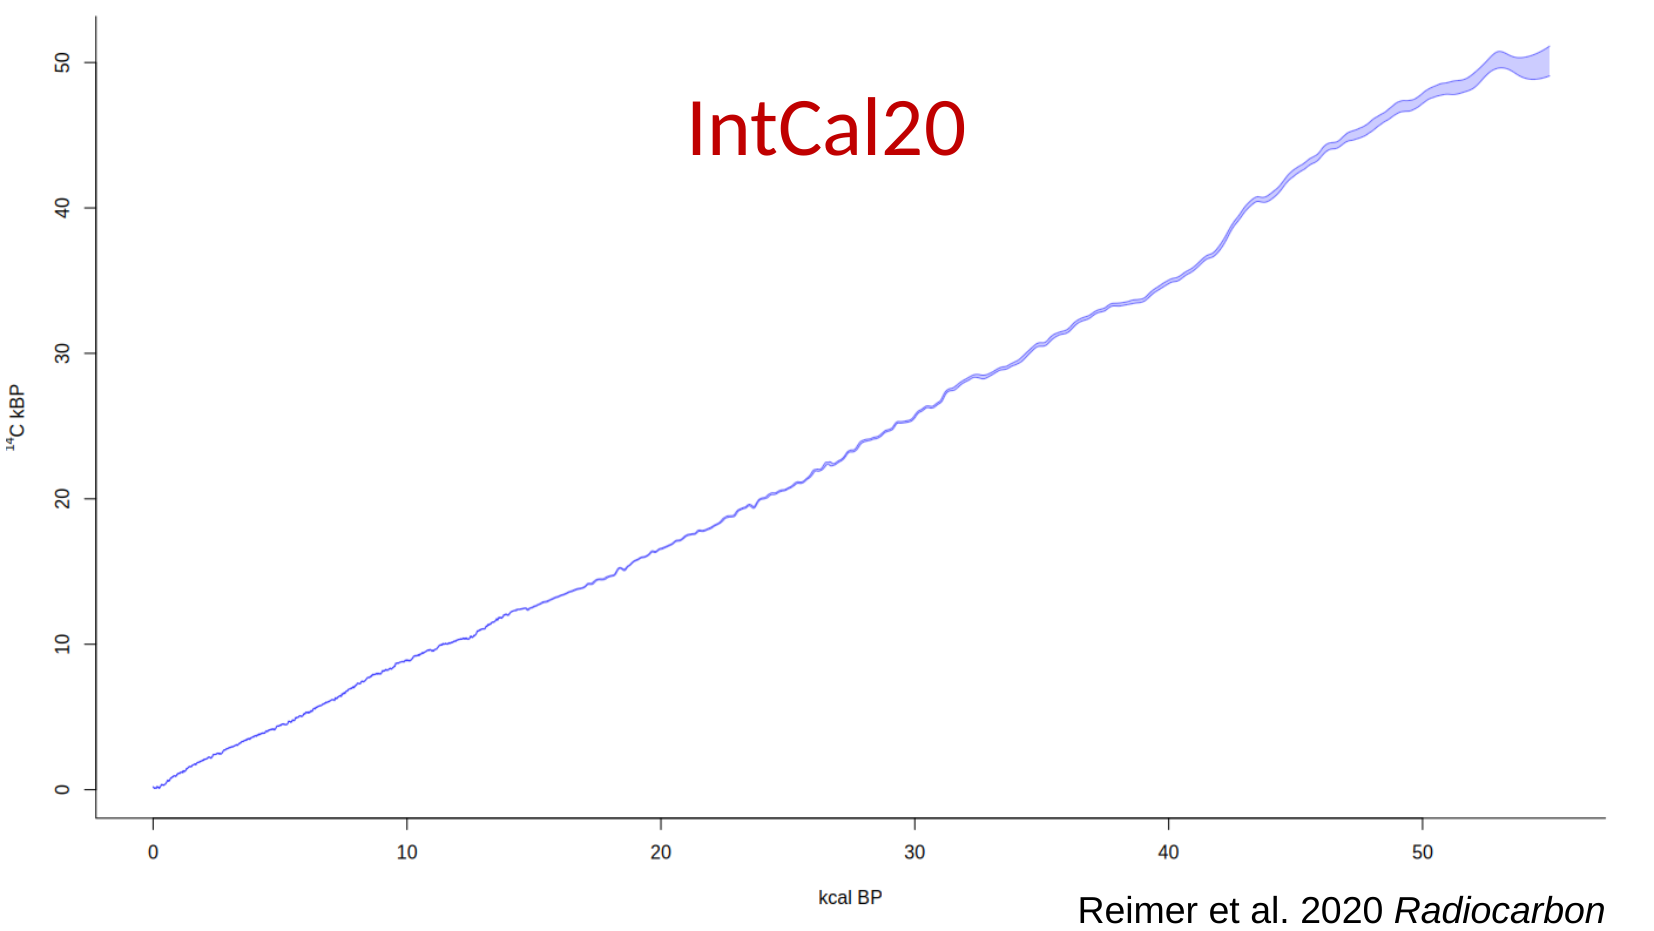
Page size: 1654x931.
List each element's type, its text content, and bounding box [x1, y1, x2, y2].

picture [6, 0, 1647, 930]
text_box Reimer et al. 2020 Radiocarbon [1062, 878, 1654, 926]
text_box IntCal20 [123, 45, 1530, 200]
